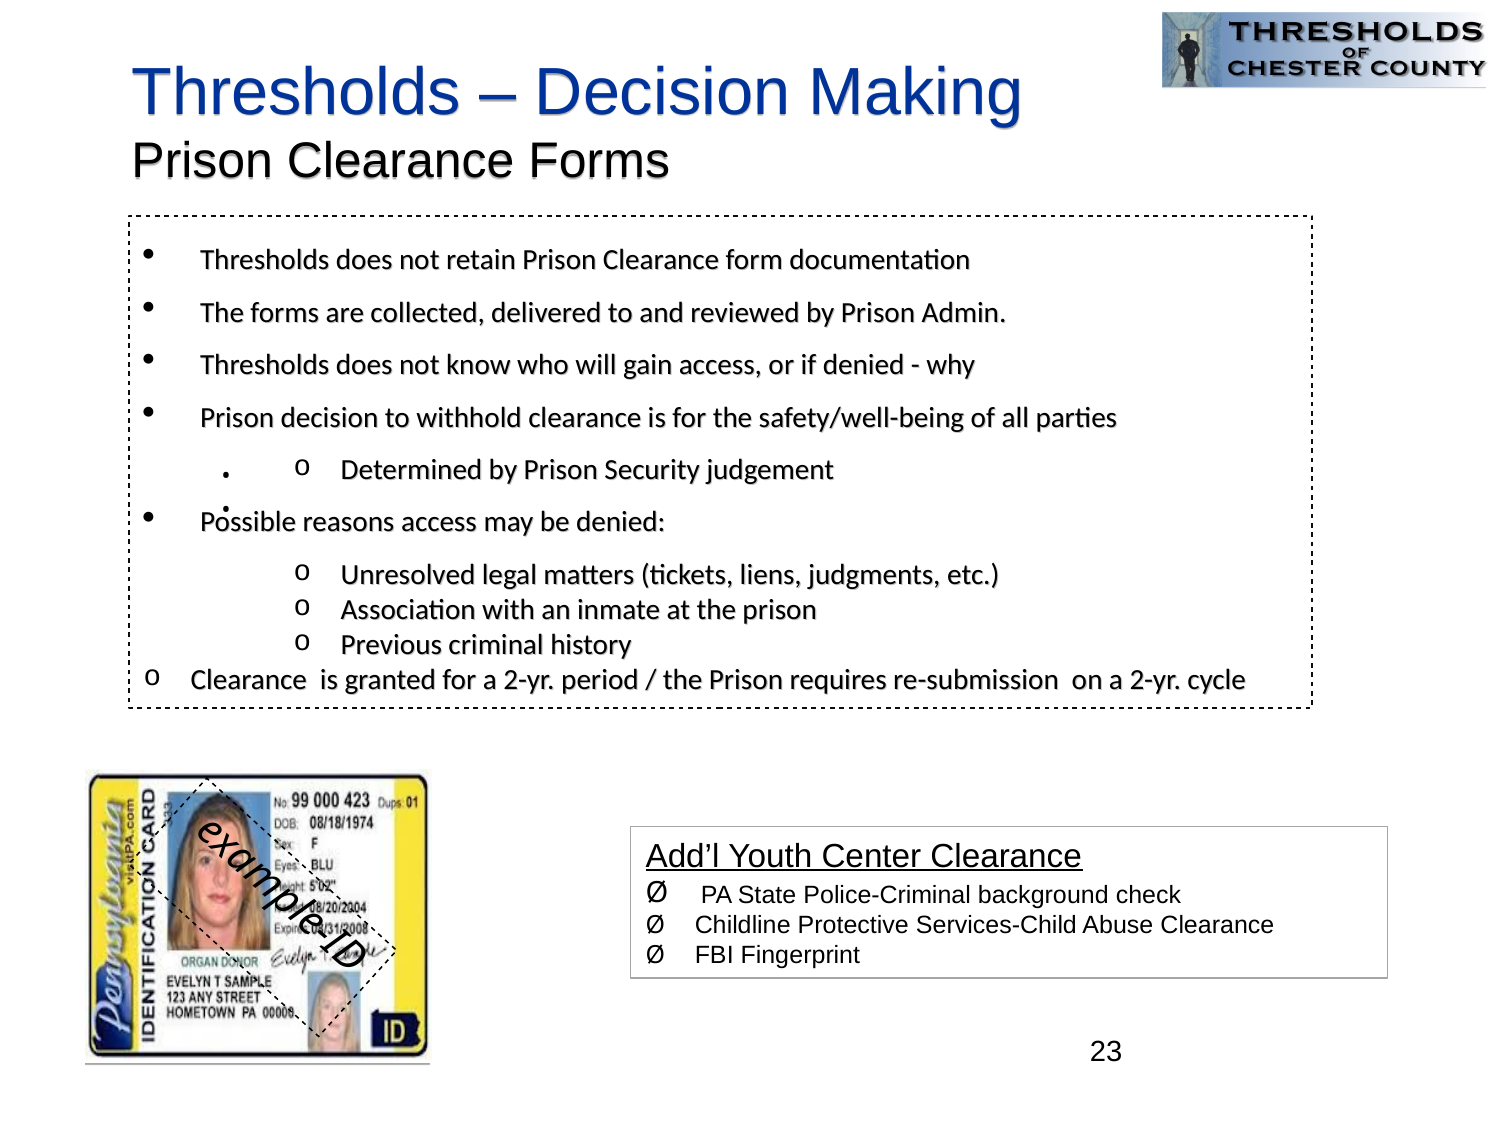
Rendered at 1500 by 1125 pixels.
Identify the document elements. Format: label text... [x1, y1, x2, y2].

text_box 23 [1074, 1025, 1388, 1101]
text_box Add’l Youth Center Clearance PA State Police-Criminal background check Childline Protective Services-Child Abuse Clearance FBI Fingerprint [630, 826, 1388, 978]
title Thresholds – Decision Making Prison Clearance Forms [116, 40, 1075, 191]
text_box Thresholds does not retain Prison Clearance form documentation The forms are collected, delivered to and reviewed by Prison Admin. Thresholds does not know who will gain access, or if denied - why Prison decision to withhold clearance is for the safety/well-being of all parties Determined by Prison Security judgement Possible reasons access may be denied: Unresolved legal matters (tickets, liens, judgments, etc.) Association with an inmate at the prison Previous criminal history Clearance is granted for a 2-yr. period / the Prison requires re-submission on a 2-yr. cycle [128, 215, 1313, 708]
picture [85, 769, 432, 1063]
text_box example-ID [128, 778, 397, 1037]
